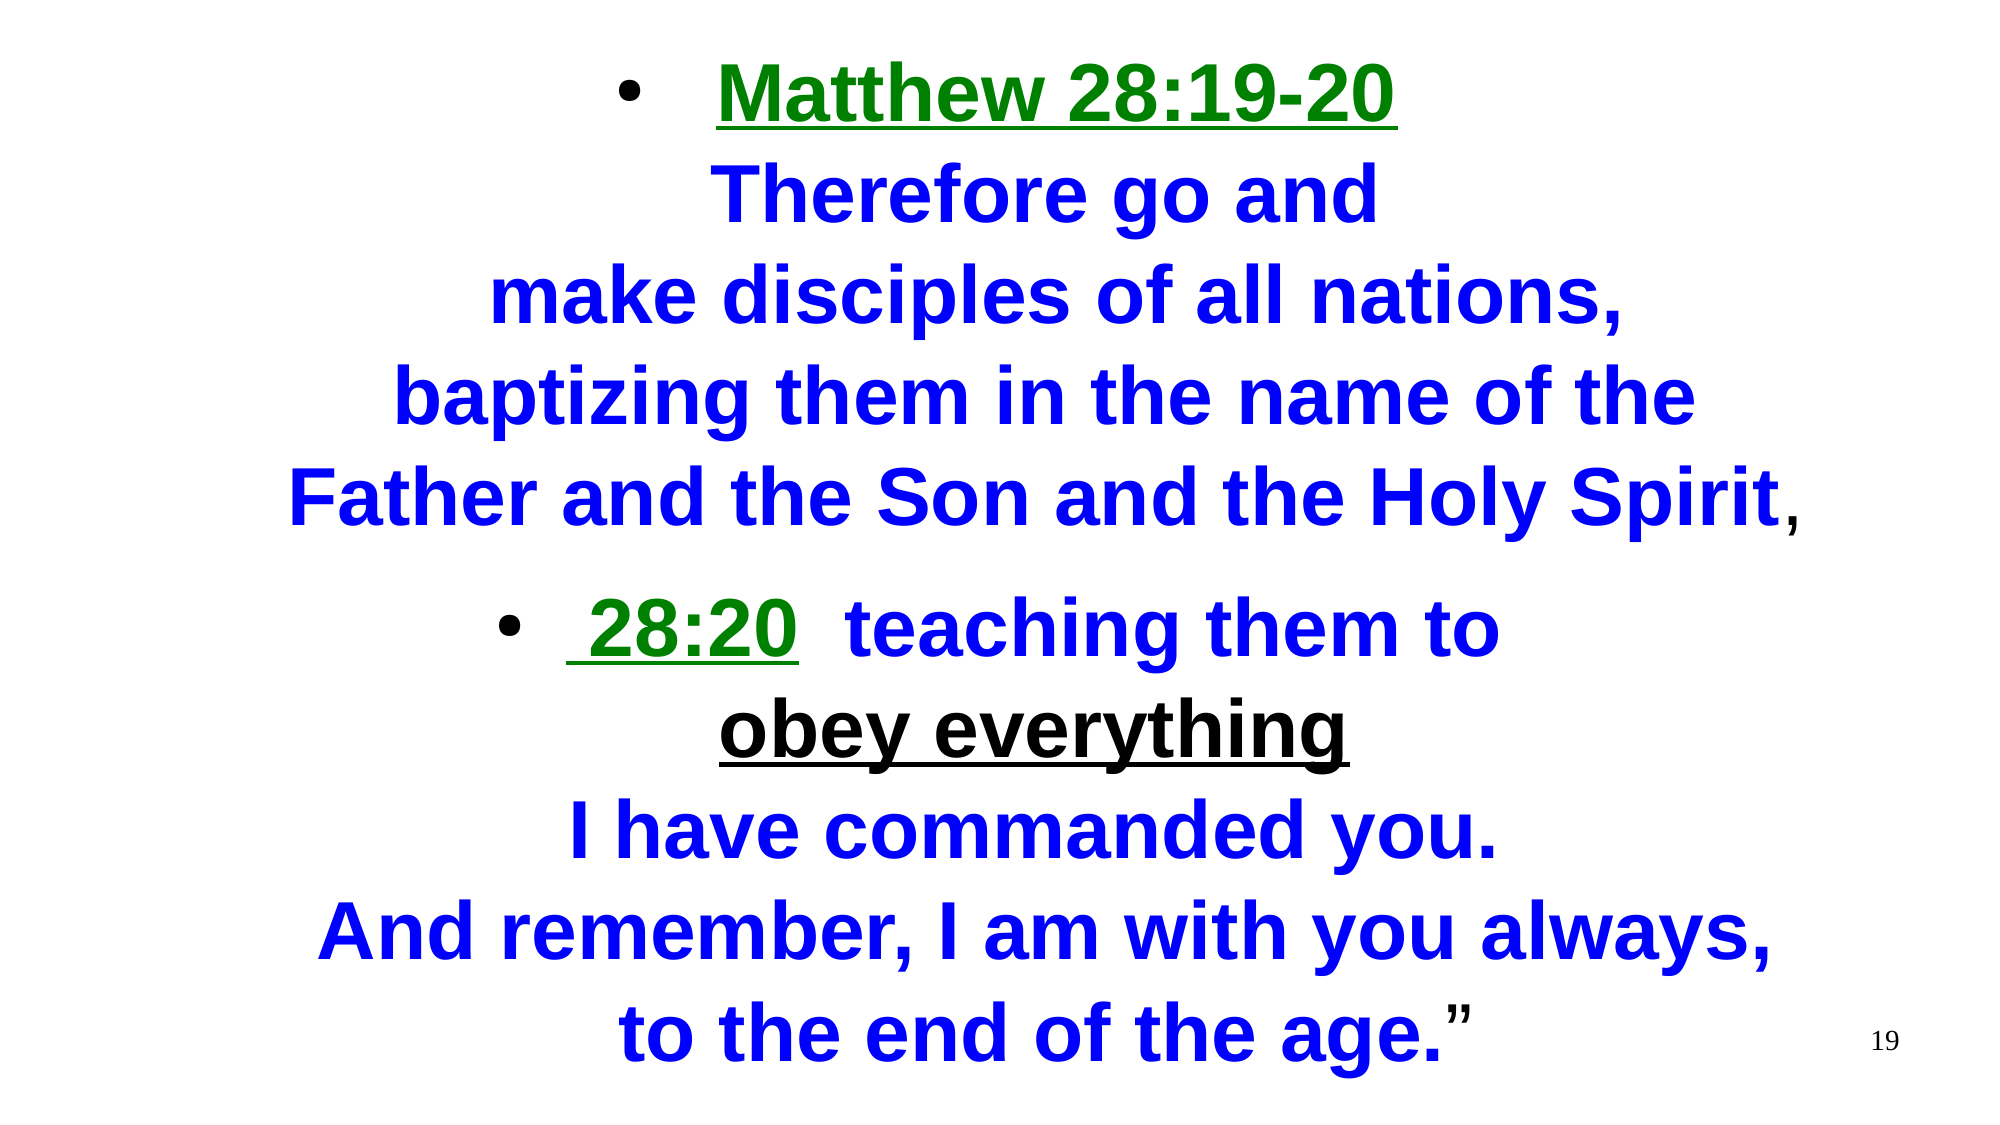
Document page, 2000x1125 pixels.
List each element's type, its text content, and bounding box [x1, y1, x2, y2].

list Matthew 28:19-20 Therefore go and make disciples of all nations, baptizing them in the name of the Father and the Son and the Holy Spirit, 28:20 teaching them to obey everything I have commanded you. And remember, I am with you always, to the end of the age.” [37, 37, 1988, 1088]
